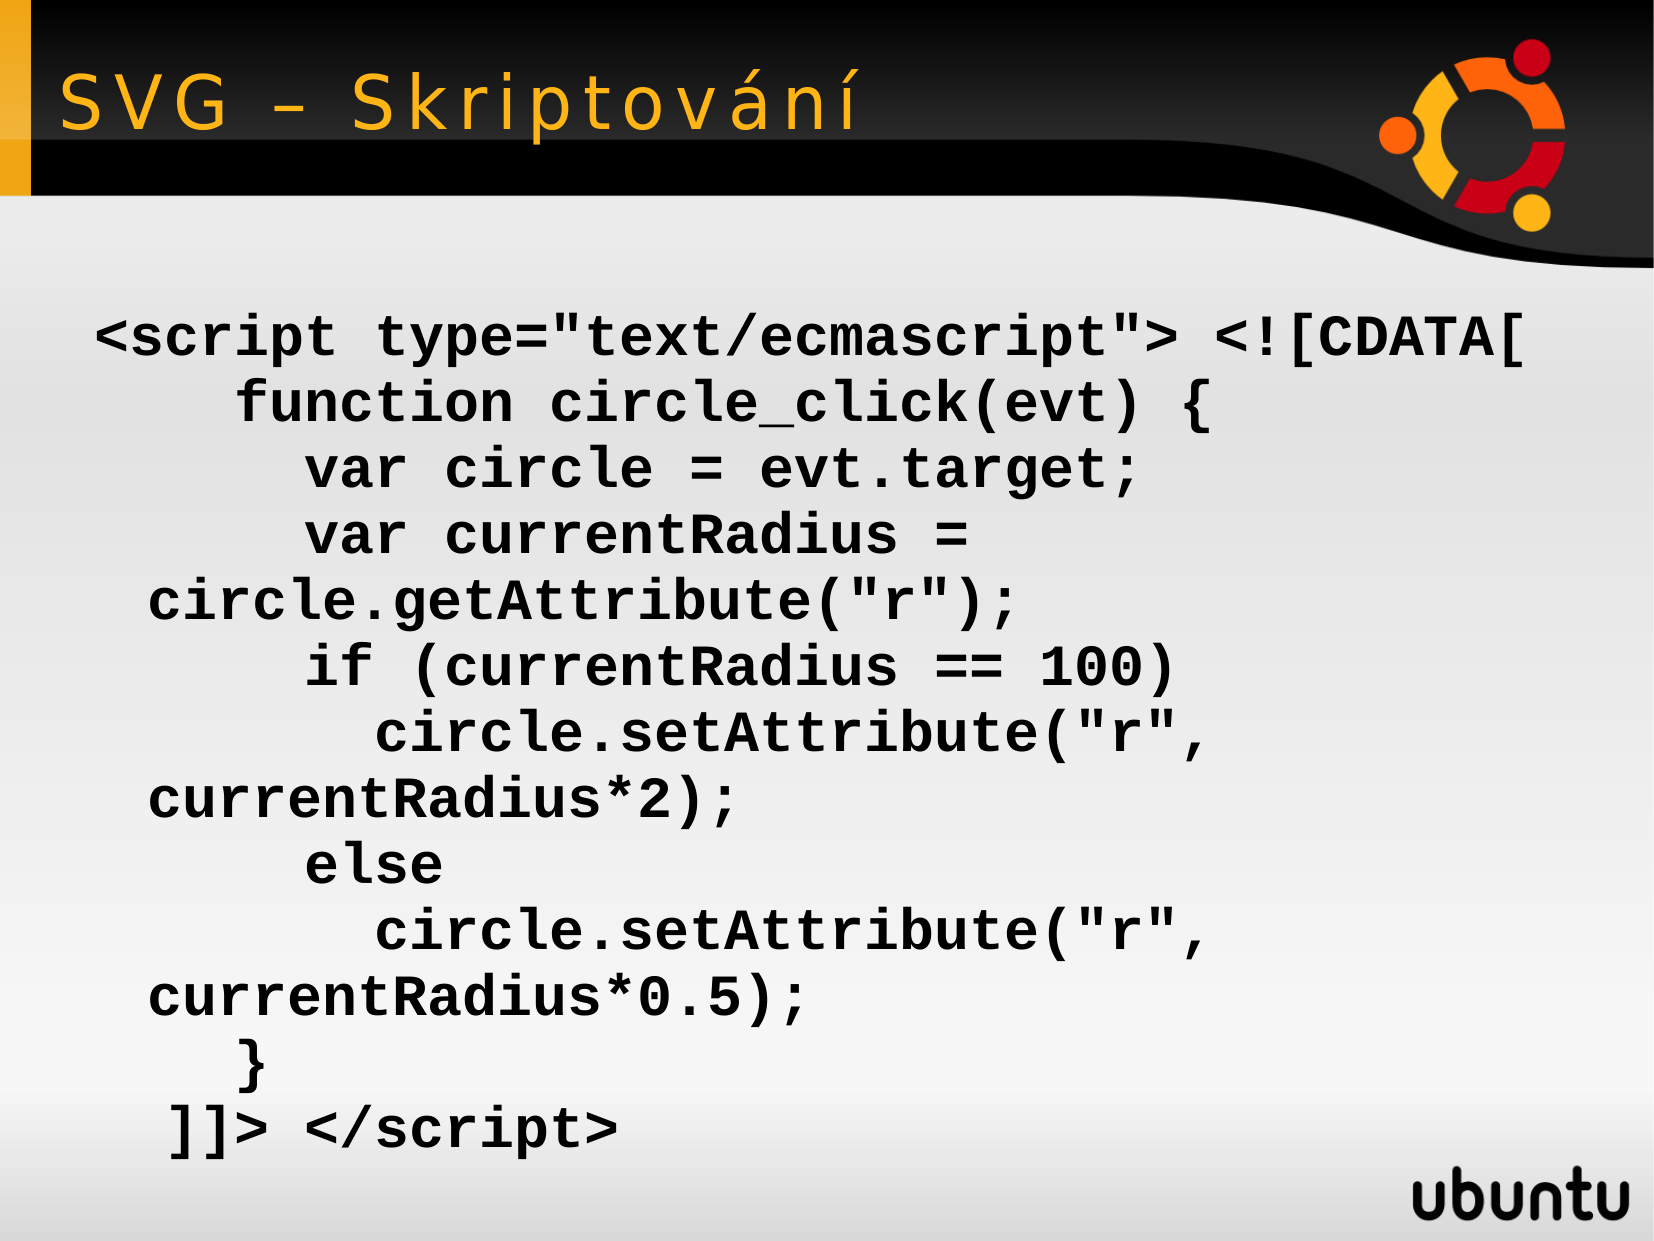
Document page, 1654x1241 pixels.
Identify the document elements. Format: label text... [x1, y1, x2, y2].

picture [0, 0, 1654, 1241]
list <script type="text/ecmascript"> <![CDATA[ function circle_click(evt) { var circle = evt.target; var currentRadius = circle.getAttribute("r"); if (currentRadius == 100) circle.setAttribute("r", currentRadius*2); else circle.setAttribute("r", currentRadius*0.5); } ]]> </script> [76, 236, 1565, 1241]
title SVG – Skriptování [59, 29, 1270, 178]
